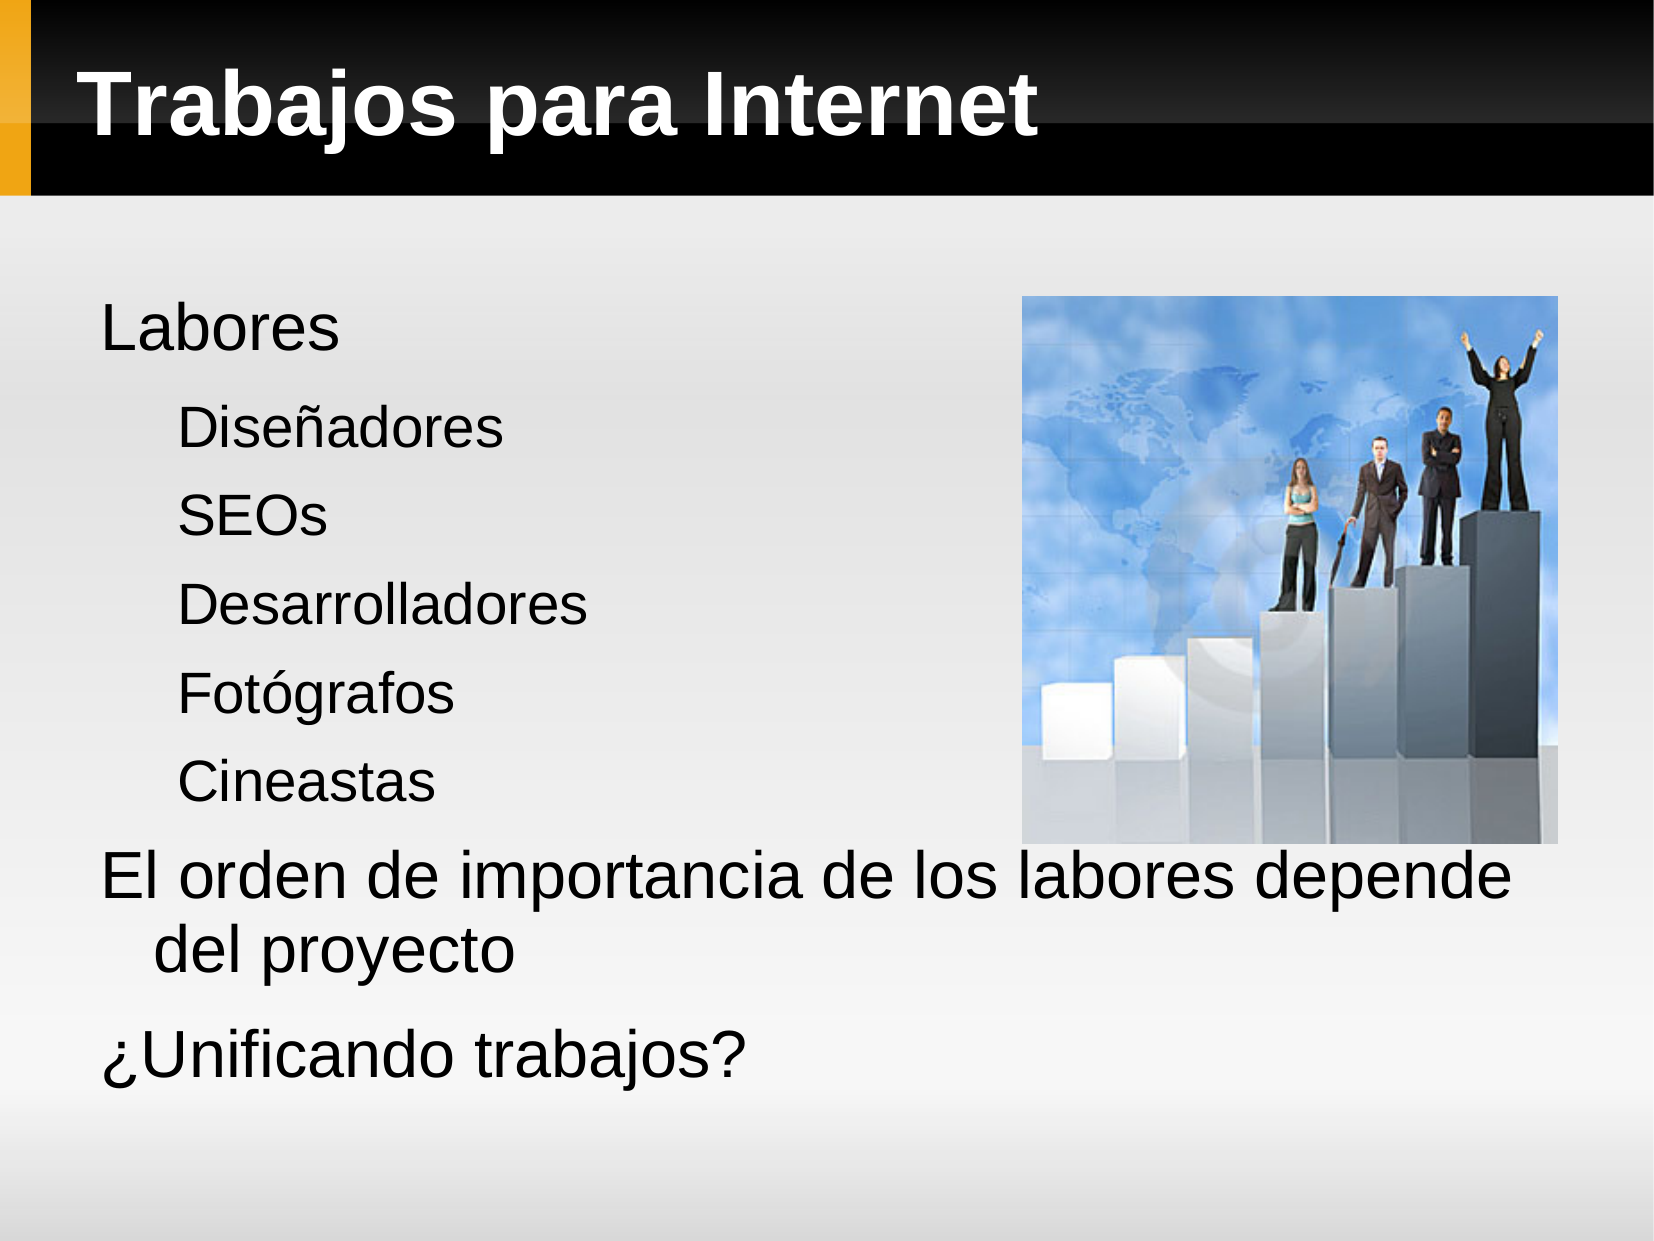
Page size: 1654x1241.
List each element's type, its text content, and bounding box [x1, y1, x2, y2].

title Trabajos para Internet [76, 7, 1565, 200]
picture [0, 0, 1654, 1241]
list Labores Diseñadores SEOs Desarrolladores Fotógrafos Cineastas El orden de importancia de los labores depende del proyecto ¿Unificando trabajos? [82, 290, 1571, 1163]
